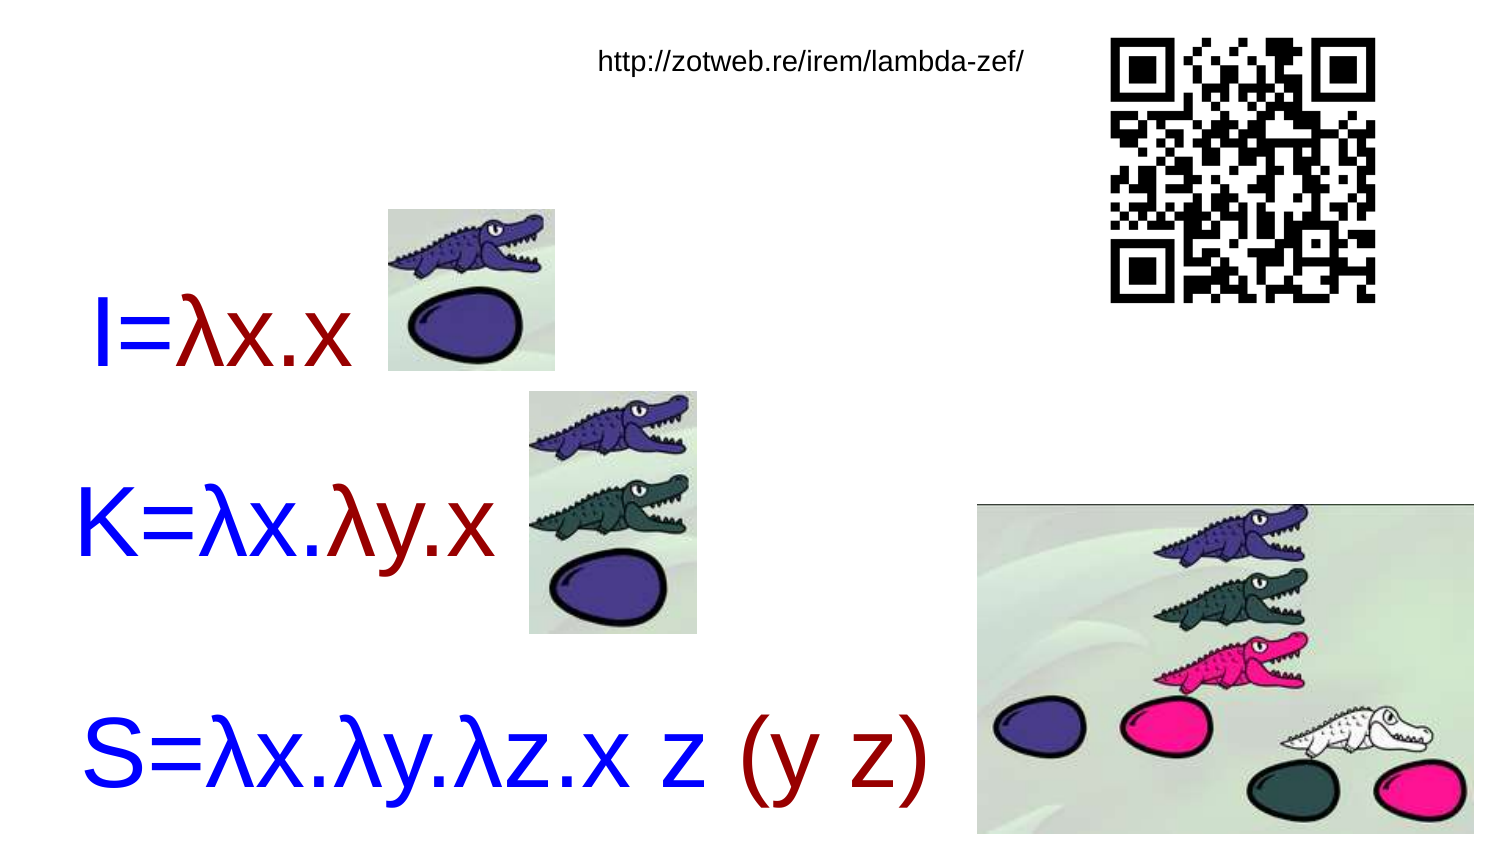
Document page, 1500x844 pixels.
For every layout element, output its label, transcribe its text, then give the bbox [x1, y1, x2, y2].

title K=λx.λy.x [58, 441, 529, 634]
picture [529, 391, 697, 634]
picture [388, 209, 555, 371]
picture [1072, 0, 1414, 342]
text_box http://zotweb.re/irem/lambda-zef/ [582, 27, 1066, 95]
picture [977, 504, 1474, 834]
text_box I=λx.x [74, 251, 513, 402]
text_box S=λx.λy.λz.x z (y z) [65, 672, 954, 844]
